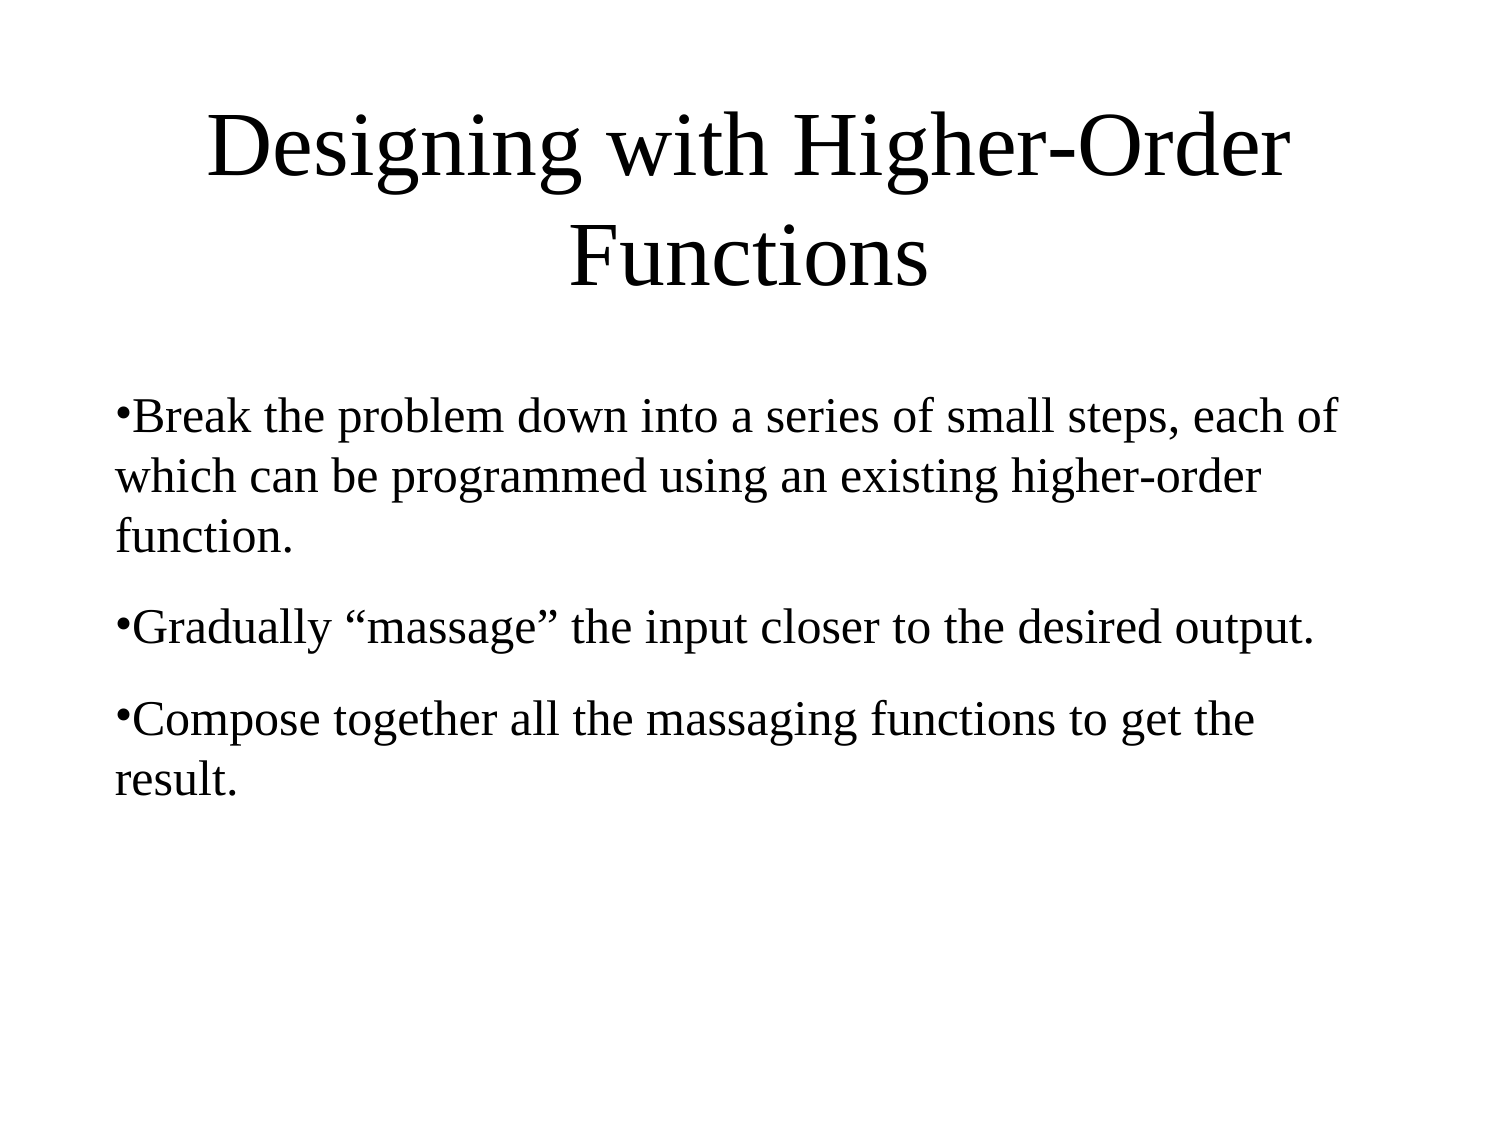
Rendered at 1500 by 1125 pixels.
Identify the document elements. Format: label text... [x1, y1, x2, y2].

title Designing with Higher-Order Functions [112, 76, 1388, 312]
text_box Break the problem down into a series of small steps, each of which can be programmed using an existing higher-order function. Gradually “massage” the input closer to the desired output. Compose together all the massaging functions to get the result. [99, 374, 1401, 813]
